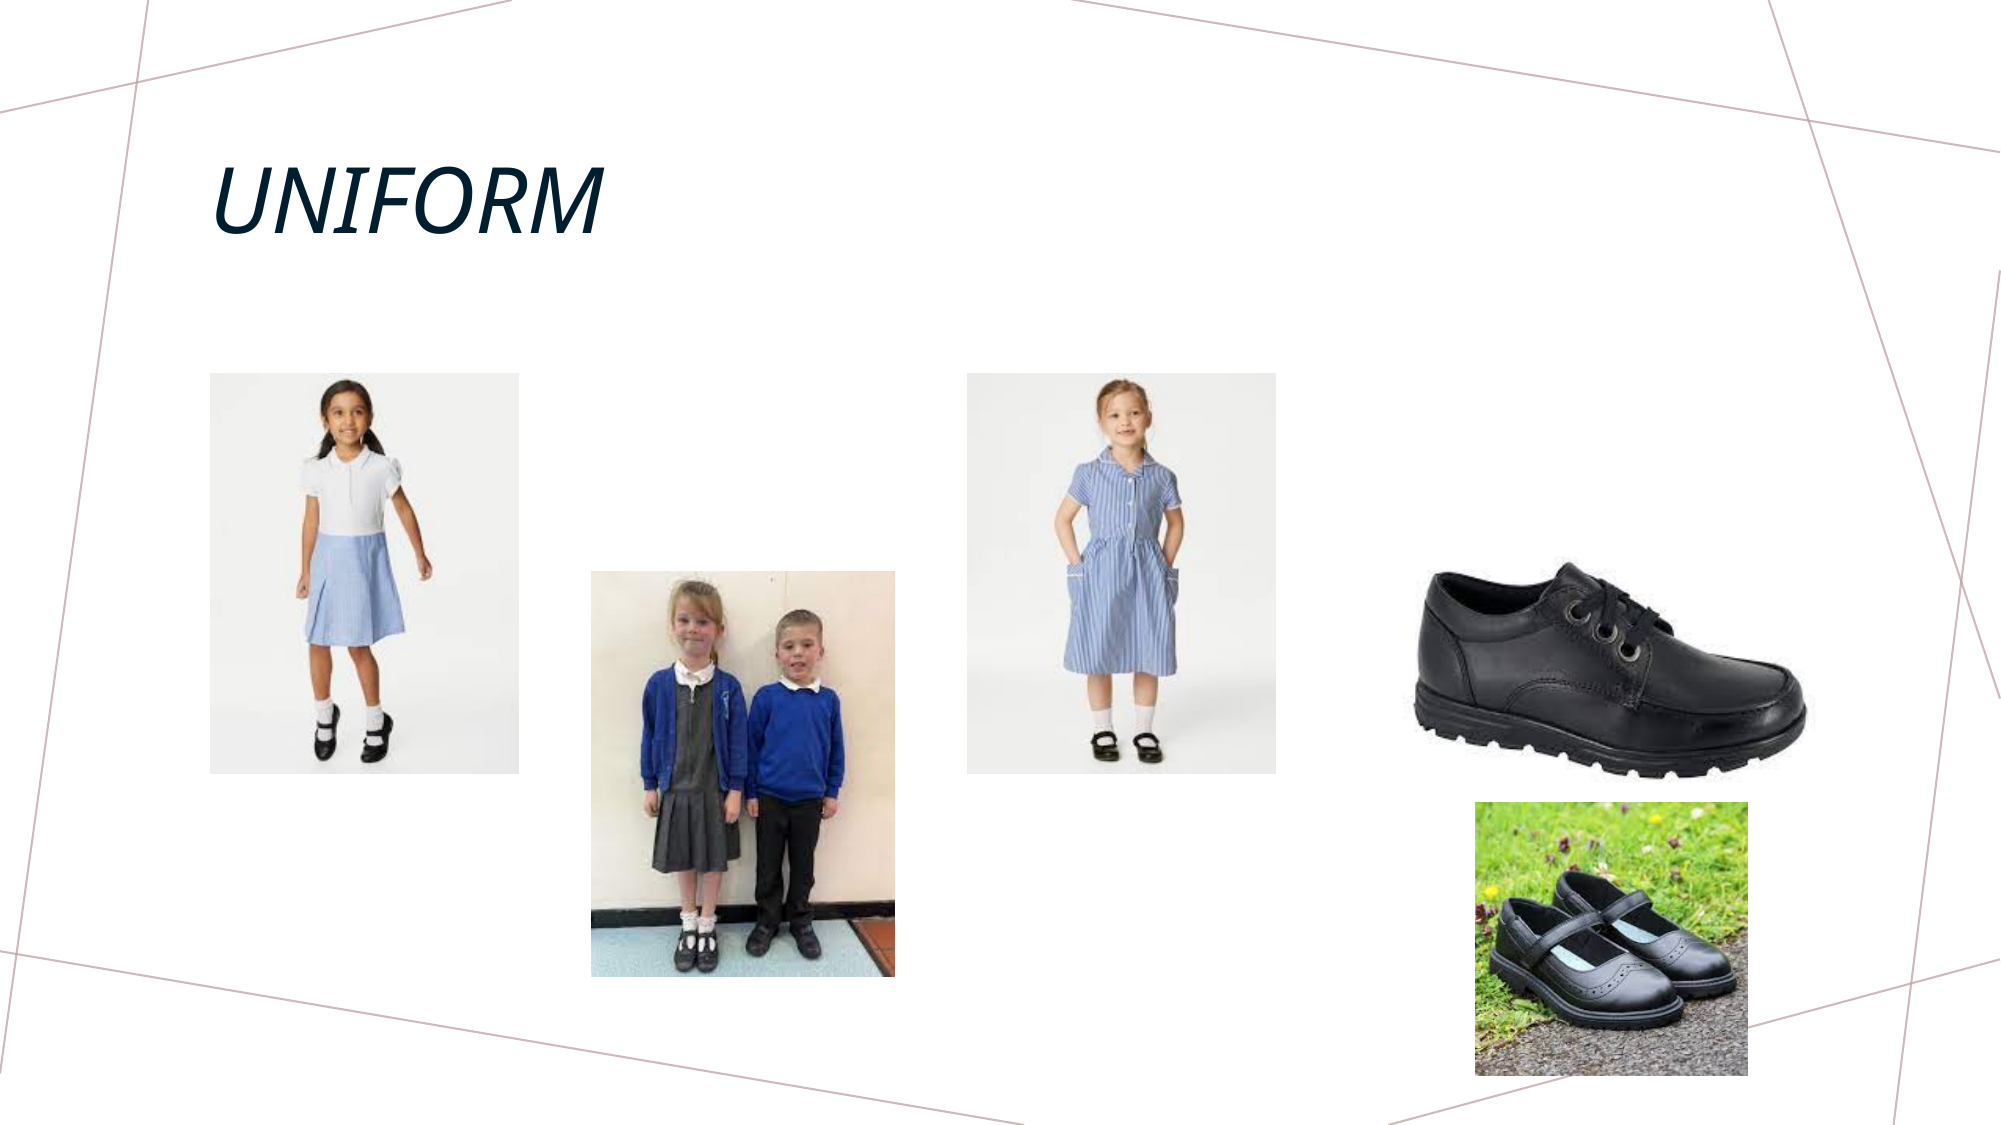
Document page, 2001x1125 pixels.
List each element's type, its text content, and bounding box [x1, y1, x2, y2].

text_box Uniform [194, 90, 1820, 317]
picture [591, 571, 895, 977]
picture [967, 373, 1276, 774]
picture [210, 373, 519, 774]
picture [1403, 519, 1820, 1076]
